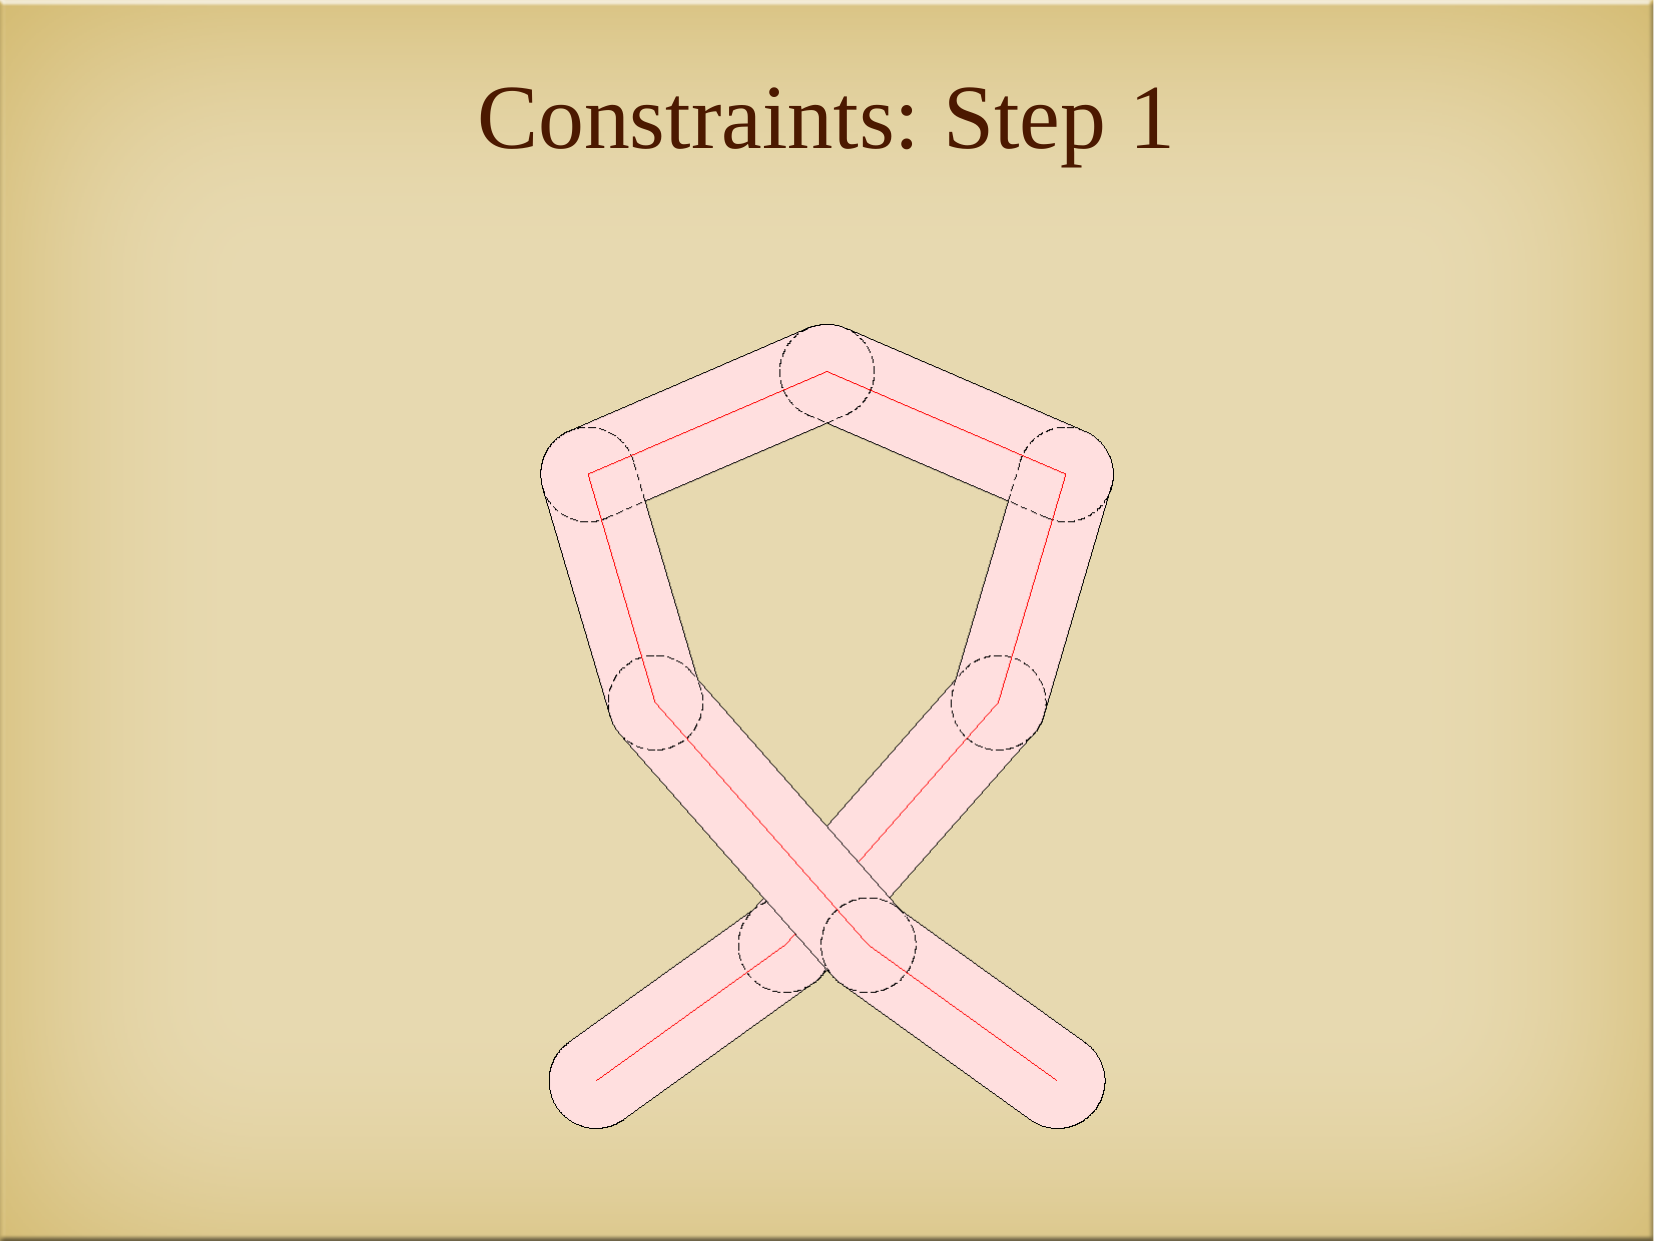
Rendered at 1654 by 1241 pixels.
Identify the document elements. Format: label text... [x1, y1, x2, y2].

title Constraints: Step 1 [59, 58, 1595, 178]
picture [0, 0, 1654, 1241]
